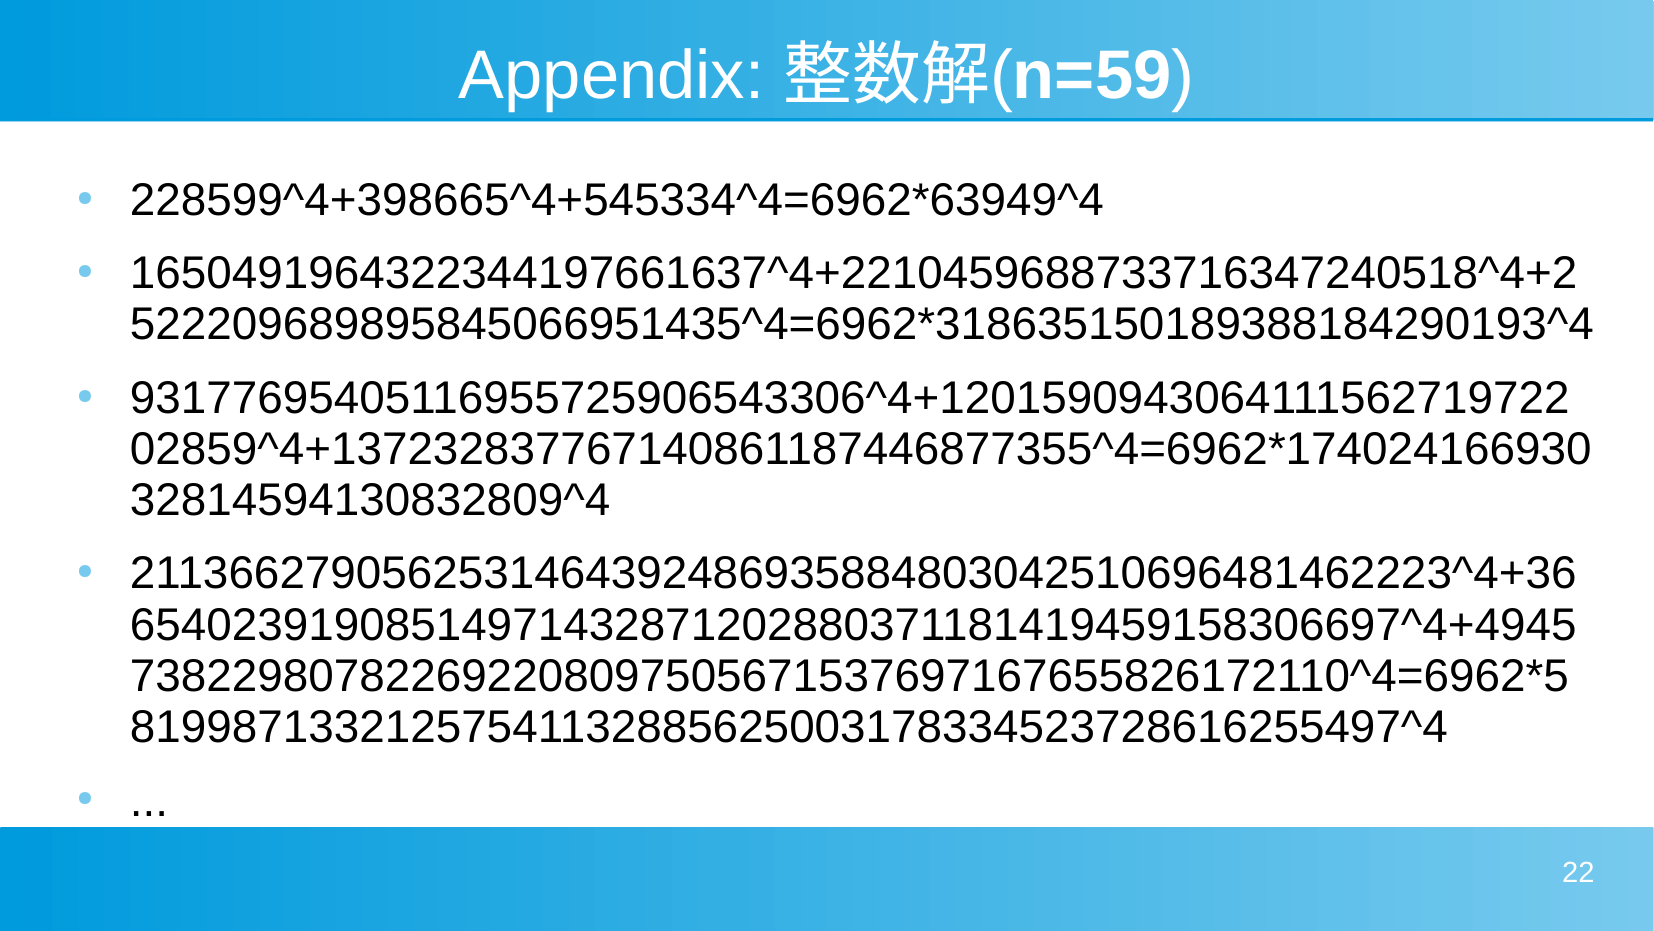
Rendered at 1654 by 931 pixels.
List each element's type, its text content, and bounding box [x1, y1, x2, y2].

list 228599^4+398665^4+545334^4=6962*63949^4 1650491964322344197661637^4+2210459688733716347240518^4+2522209689895845066951435^4=6962*318635150189388184290193^4 93177695405116955725906543306^4+120159094306411156271972202859^4+137232837767140861187446877355^4=6962*17402416693032814594130832809^4 2113662790562531464392486935884803042510696481462223^4+3665402391908514971432871202880371181419459158306697^4+4945738229807822692208097505671537697167655826172110^4=6962*581998713321257541132885625003178334523728616255497^4 ... [59, 137, 1595, 798]
title Appendix: 整数解(n=59) [59, 29, 1595, 108]
